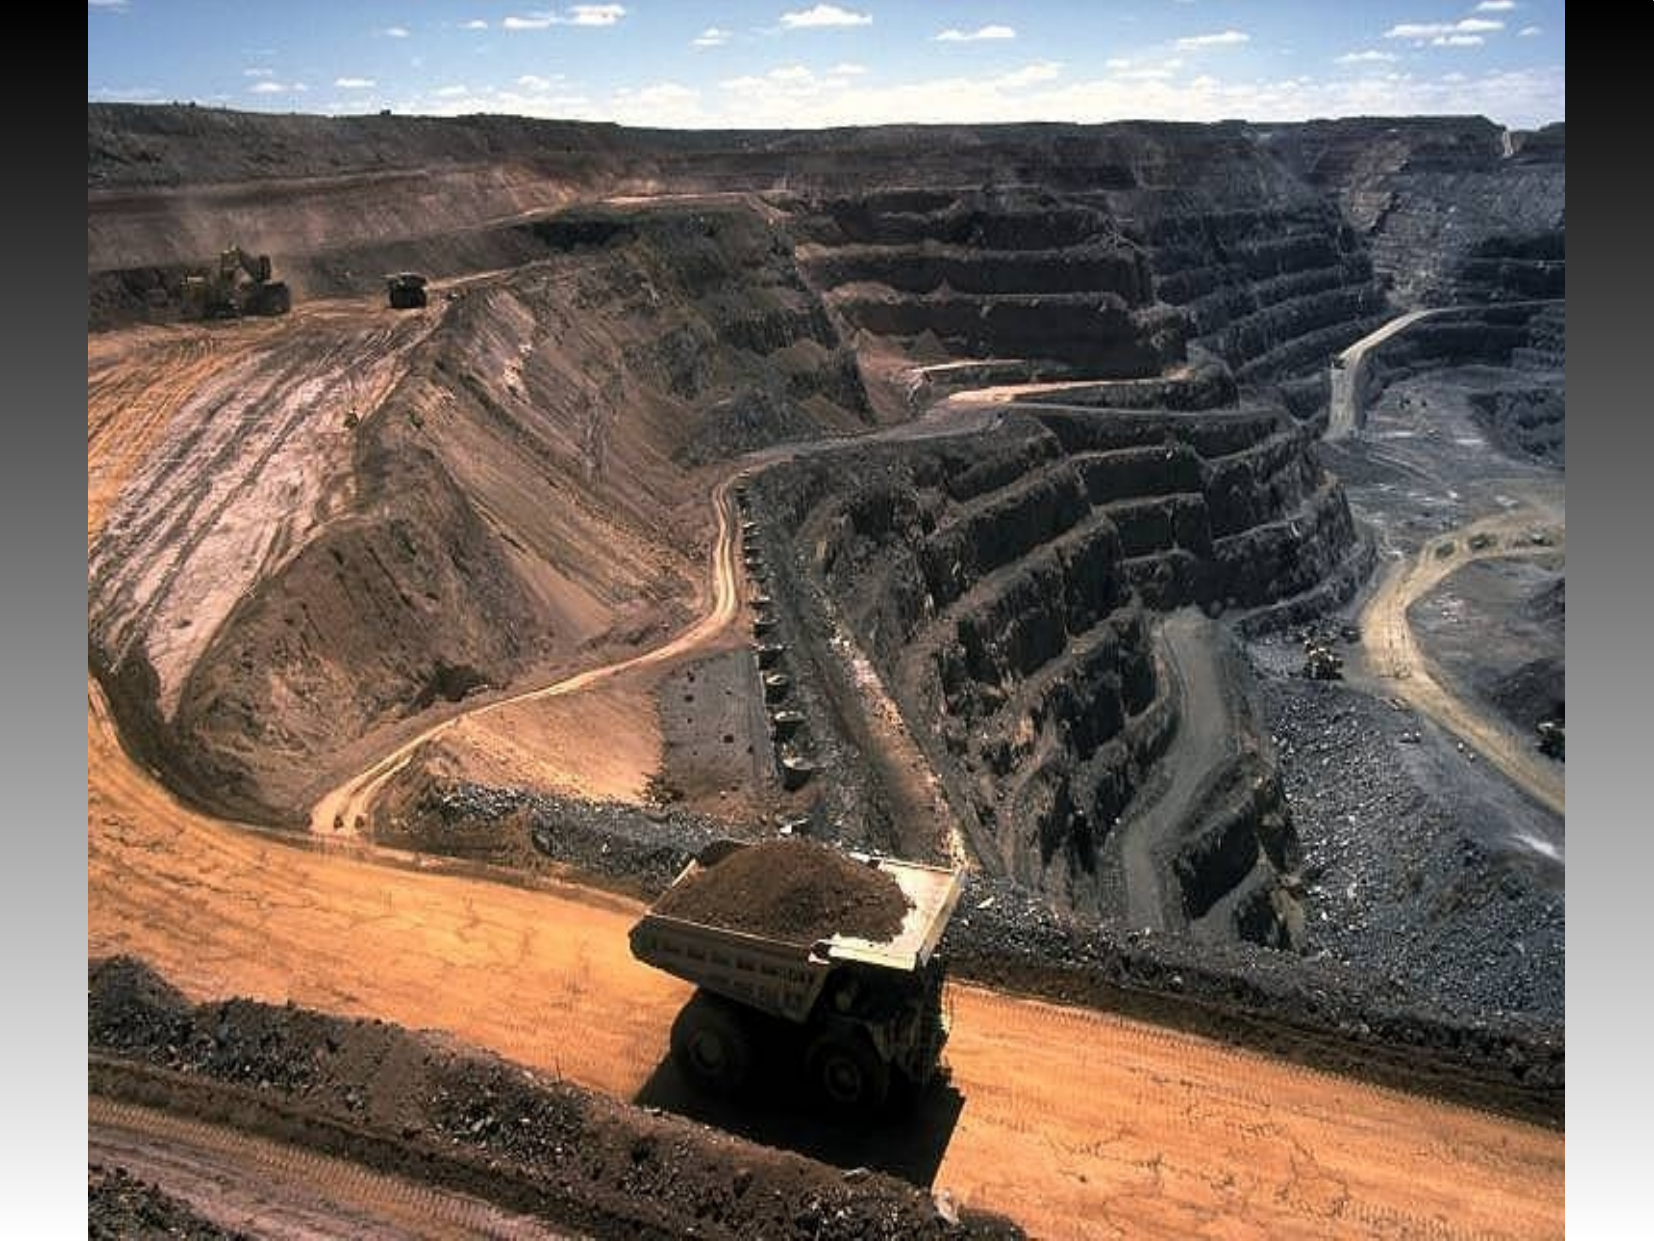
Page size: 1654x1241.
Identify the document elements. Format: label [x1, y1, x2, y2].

picture [88, 0, 1565, 1241]
